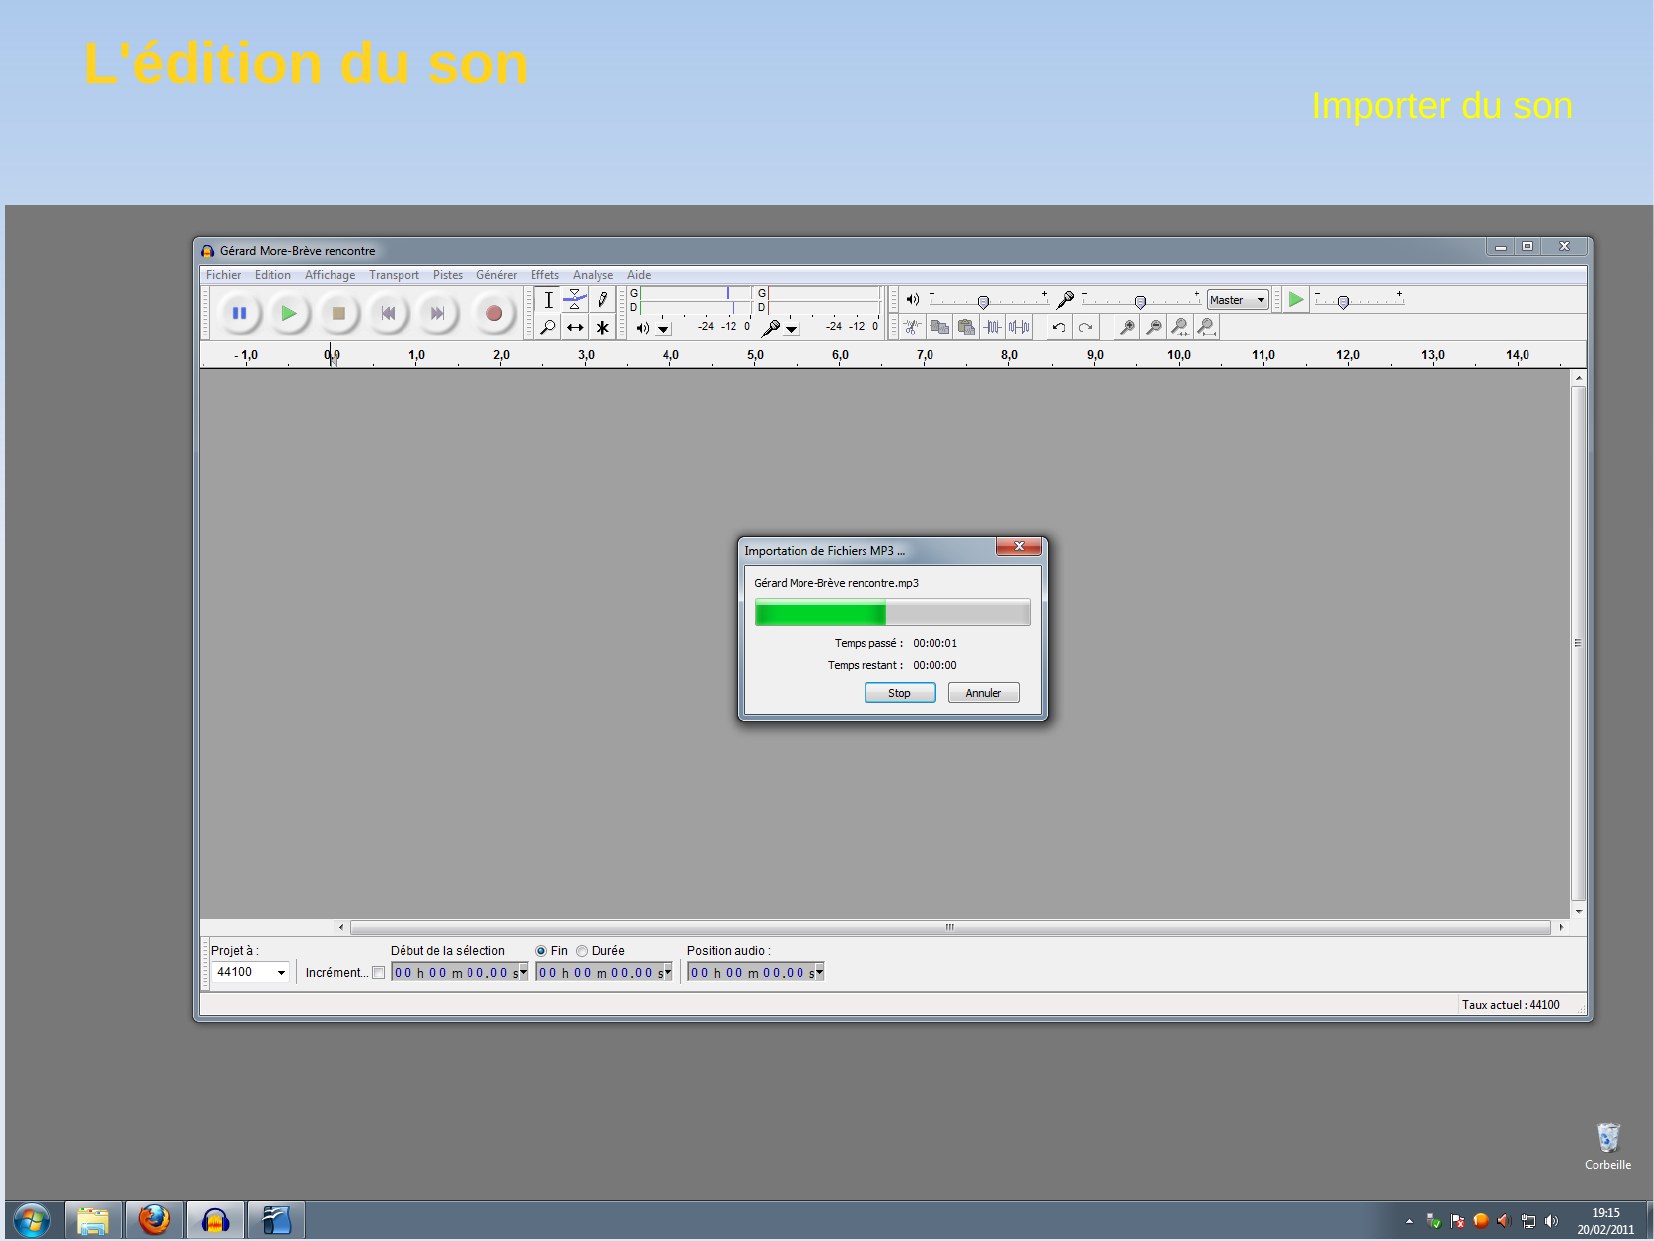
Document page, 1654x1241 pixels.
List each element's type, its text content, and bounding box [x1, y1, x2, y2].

text_box L'édition du son [5, 17, 609, 107]
picture [0, 0, 1654, 1239]
title [0, 206, 1654, 1241]
text_box Importer du son [1210, 29, 1654, 129]
